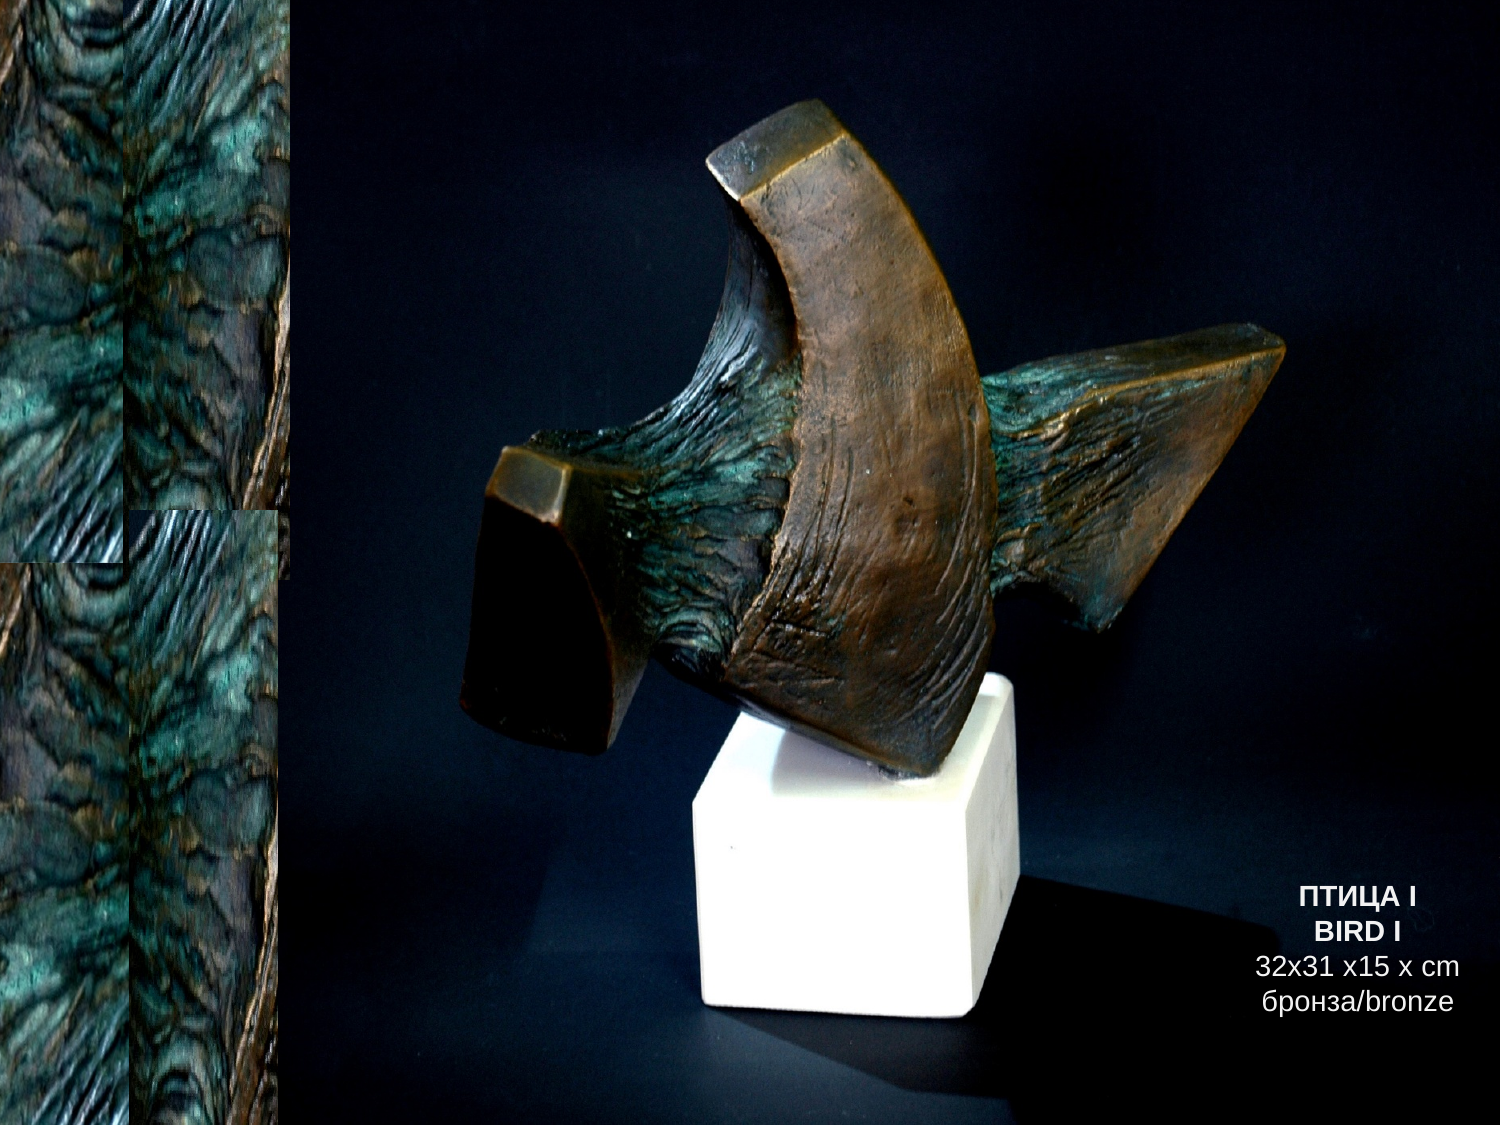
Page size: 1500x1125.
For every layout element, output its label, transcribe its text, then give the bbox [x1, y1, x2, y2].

picture [0, 0, 1500, 1125]
text_box Птица I Bird I 32x31 x15 x cm бронза/bronze [1240, 869, 1476, 1027]
